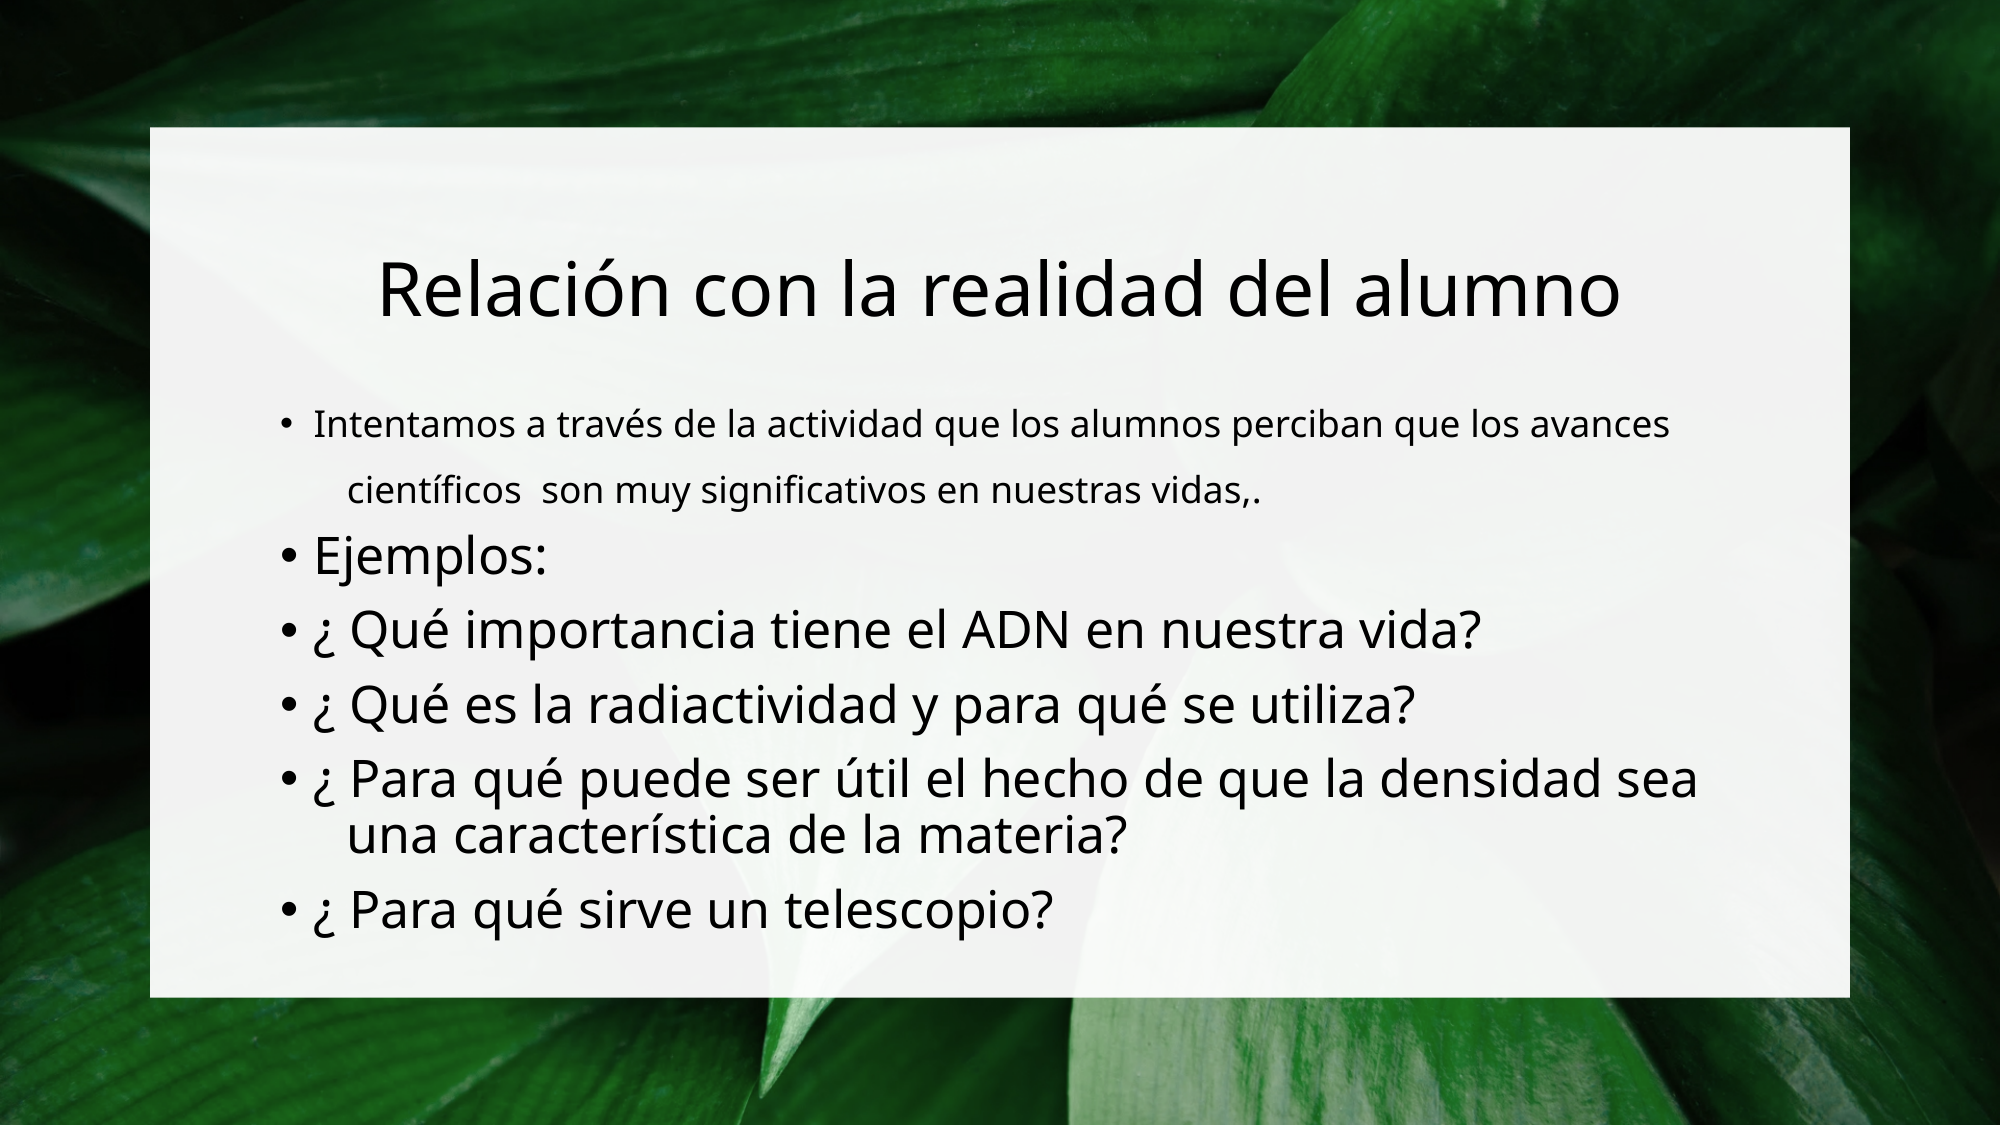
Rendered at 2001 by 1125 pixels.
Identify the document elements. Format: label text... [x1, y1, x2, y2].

title Relación con la realidad del alumno [265, 163, 1735, 340]
picture [1648, 773, 1987, 1112]
list Intentamos a través de la actividad que los alumnos perciban que los avances científicos son muy significativos en nuestras vidas,. Ejemplos: ¿ Qué importancia tiene el ADN en nuestra vida? ¿ Qué es la radiactividad y para qué se utiliza? ¿ Para qué puede ser útil el hecho de que la densidad sea una característica de la materia? ¿ Para qué sirve un telescopio? [265, 370, 1735, 952]
